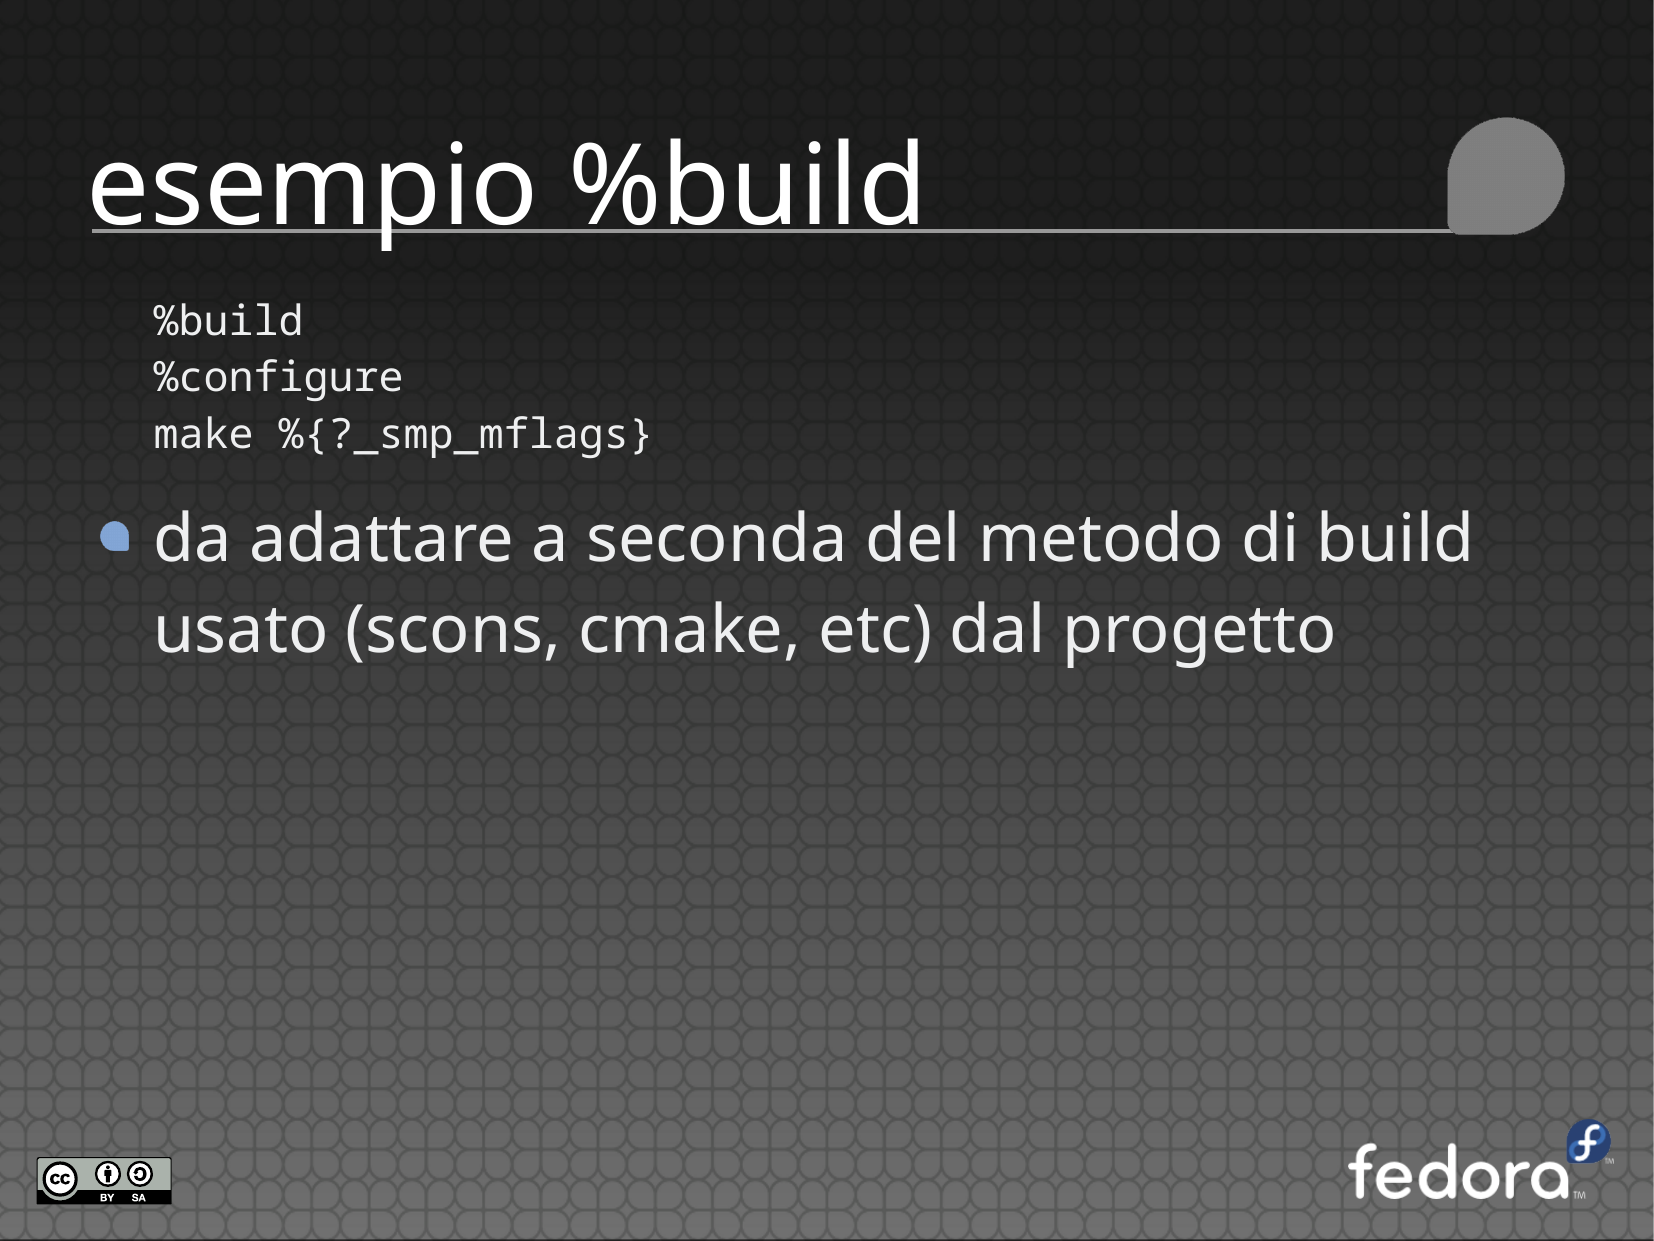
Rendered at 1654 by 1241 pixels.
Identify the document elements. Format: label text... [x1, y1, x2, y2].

title esempio %build [86, 112, 1576, 249]
picture [0, 0, 1654, 1241]
list %build %configure make %{?_smp_mflags} da adattare a seconda del metodo di build usato (scons, cmake, etc) dal progetto [82, 290, 1571, 621]
